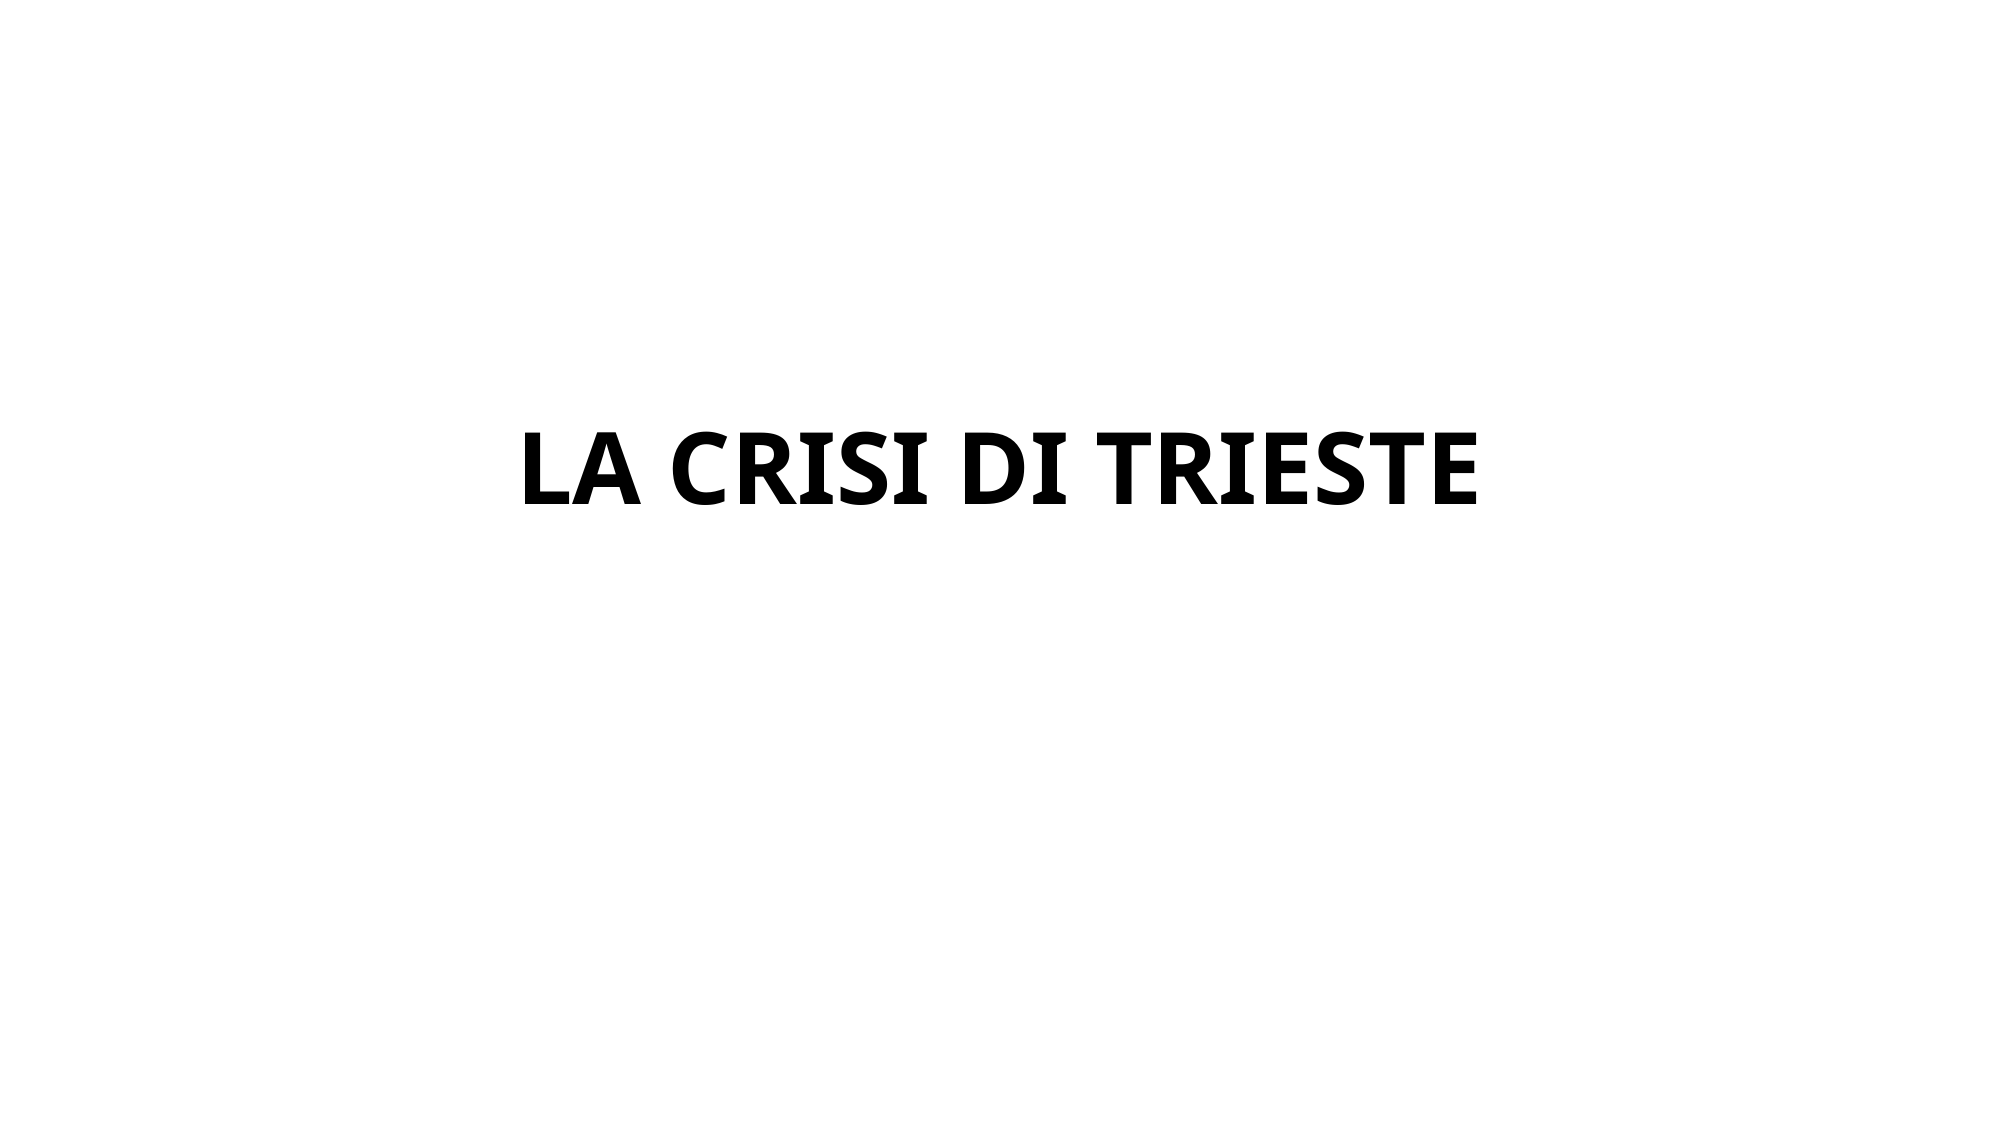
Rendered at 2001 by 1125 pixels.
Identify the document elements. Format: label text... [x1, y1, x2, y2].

title LA CRISI DI TRIESTE [249, 184, 1750, 535]
